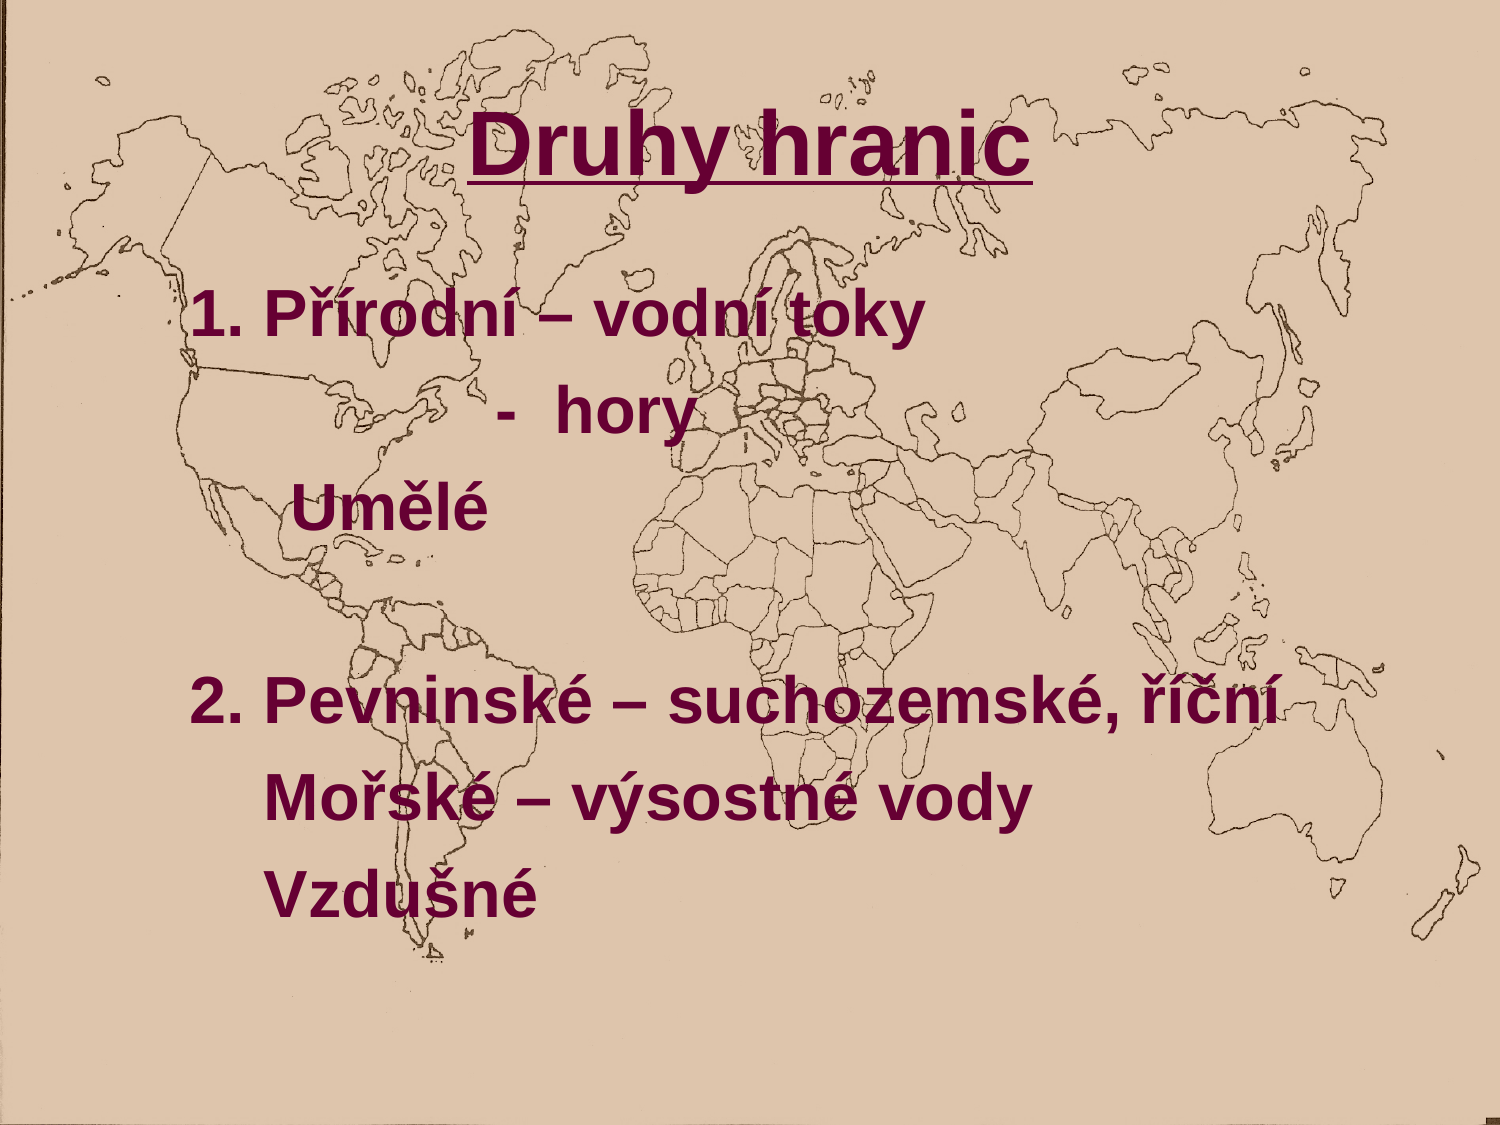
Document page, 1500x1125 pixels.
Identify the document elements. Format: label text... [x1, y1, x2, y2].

title Druhy hranic [75, 45, 1426, 233]
list 1. Přírodní – vodní toky - hory Umělé 2. Pevninské – suchozemské, říční Mořské – výsostné vody Vzdušné [75, 262, 1426, 1005]
